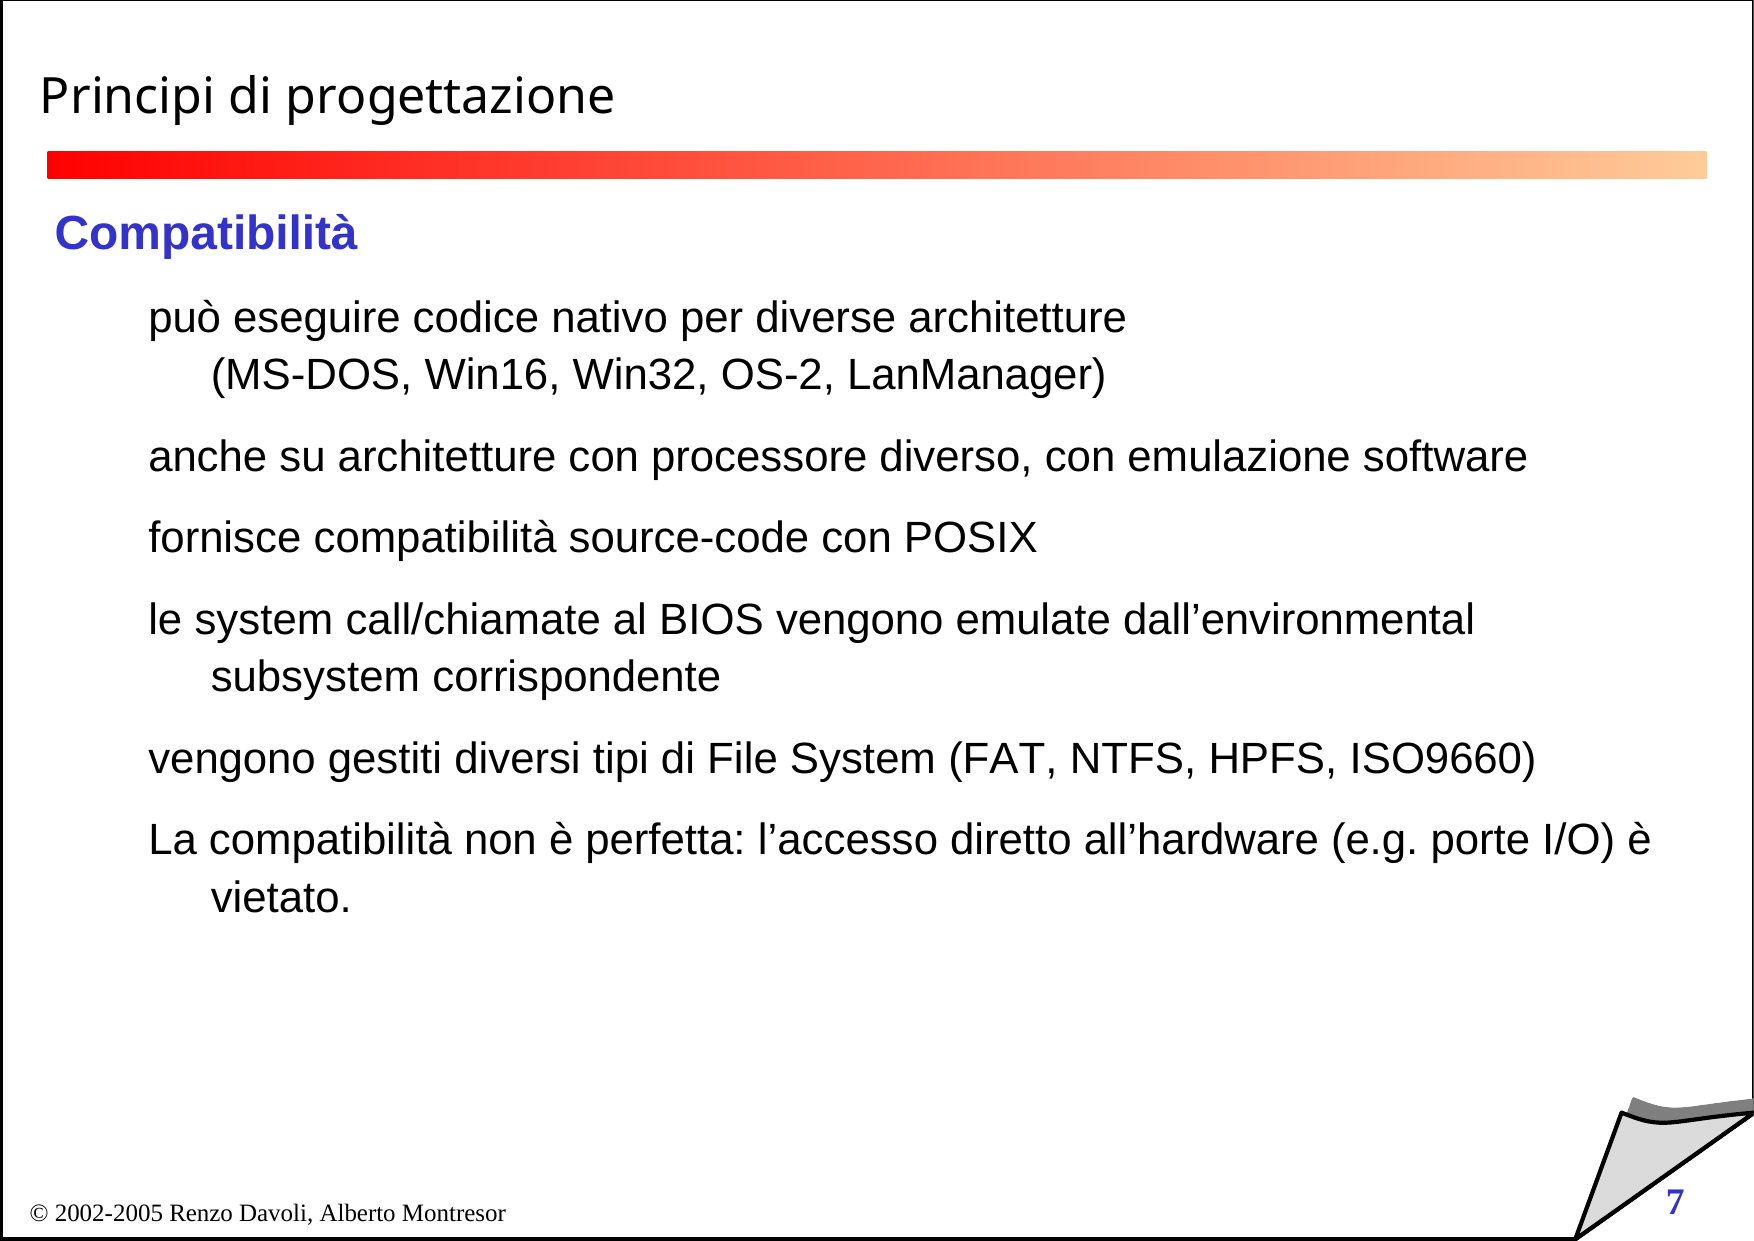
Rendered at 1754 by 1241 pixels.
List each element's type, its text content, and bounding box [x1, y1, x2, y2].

list Compatibilità può eseguire codice nativo per diverse architetture (MS-DOS, Win16, Win32, OS-2, LanManager) anche su architetture con processore diverso, con emulazione software fornisce compatibilità source-code con POSIX le system call/chiamate al BIOS vengono emulate dall’environmental subsystem corrispondente vengono gestiti diversi tipi di File System (FAT, NTFS, HPFS, ISO9660) La compatibilità non è perfetta: l’accesso diretto all’hardware (e.g. porte I/O) è vietato. [54, 205, 1692, 1121]
title Principi di progettazione [40, 49, 1713, 144]
